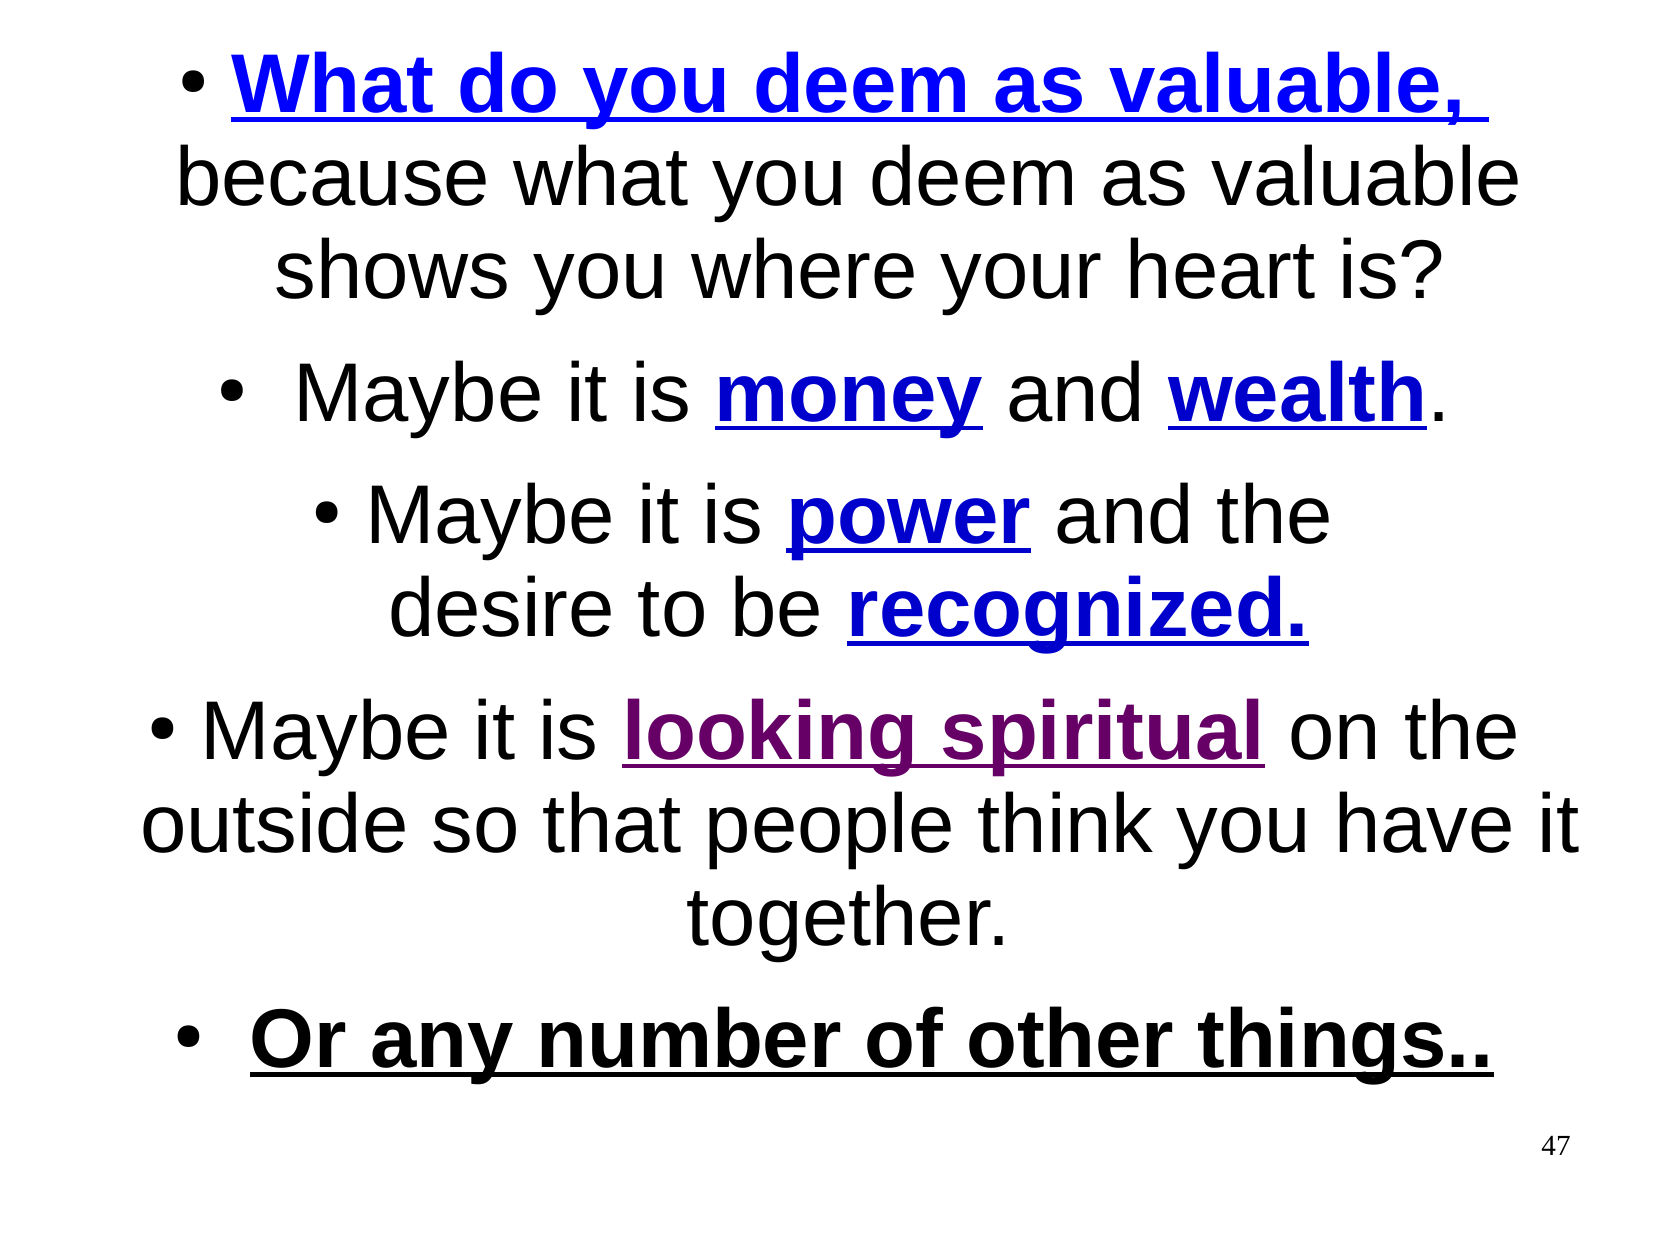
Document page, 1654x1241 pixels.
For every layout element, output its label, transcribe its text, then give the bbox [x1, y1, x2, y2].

list What do you deem as valuable, because what you deem as valuable shows you where your heart is? Maybe it is money and wealth. Maybe it is power and the desire to be recognized. Maybe it is looking spiritual on the outside so that people think you have it together. Or any number of other things.. [37, 37, 1613, 1238]
